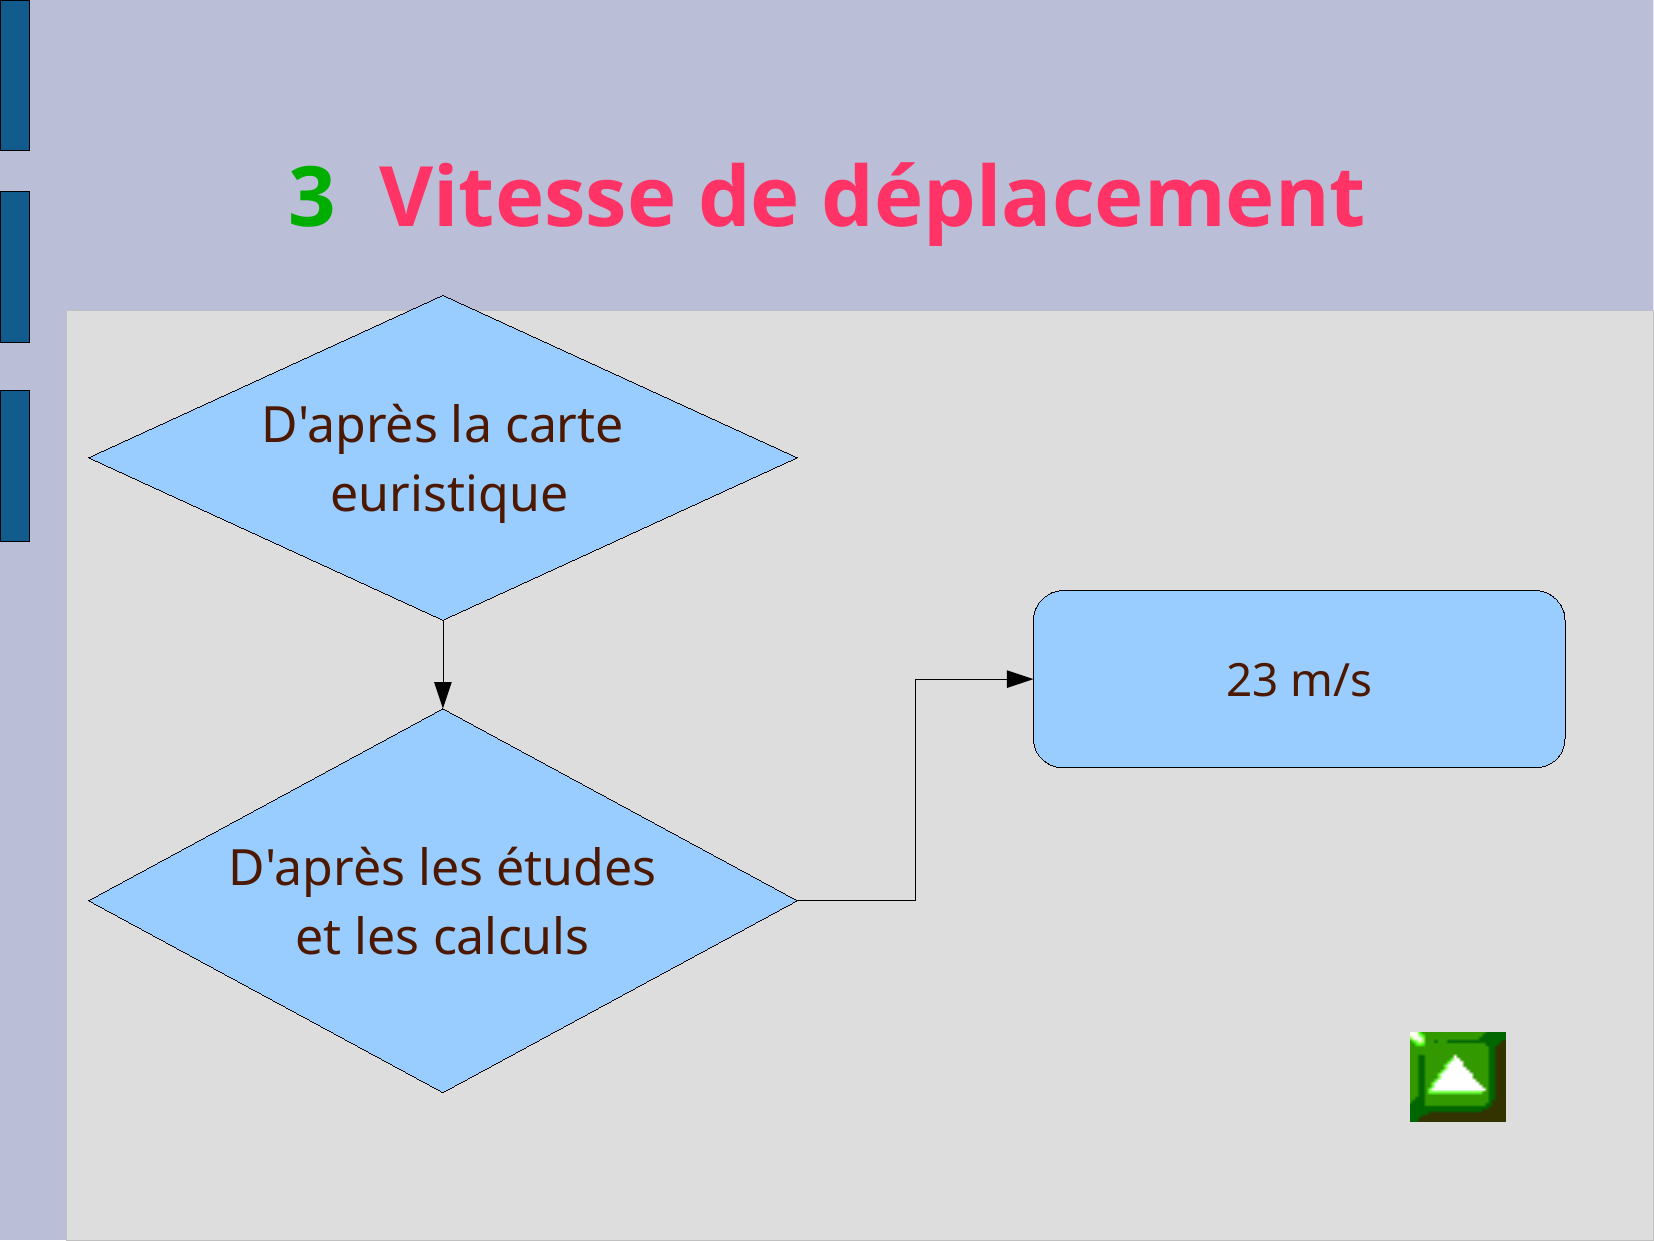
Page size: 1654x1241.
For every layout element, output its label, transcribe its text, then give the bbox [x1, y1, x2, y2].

picture [1410, 1032, 1506, 1123]
text_box D'après les études et les calculs [88, 709, 797, 1093]
text_box 23 m/s [1033, 590, 1566, 768]
text_box D'après la carte euristique [88, 295, 798, 621]
title 3 Vitesse de déplacement [121, 98, 1534, 291]
